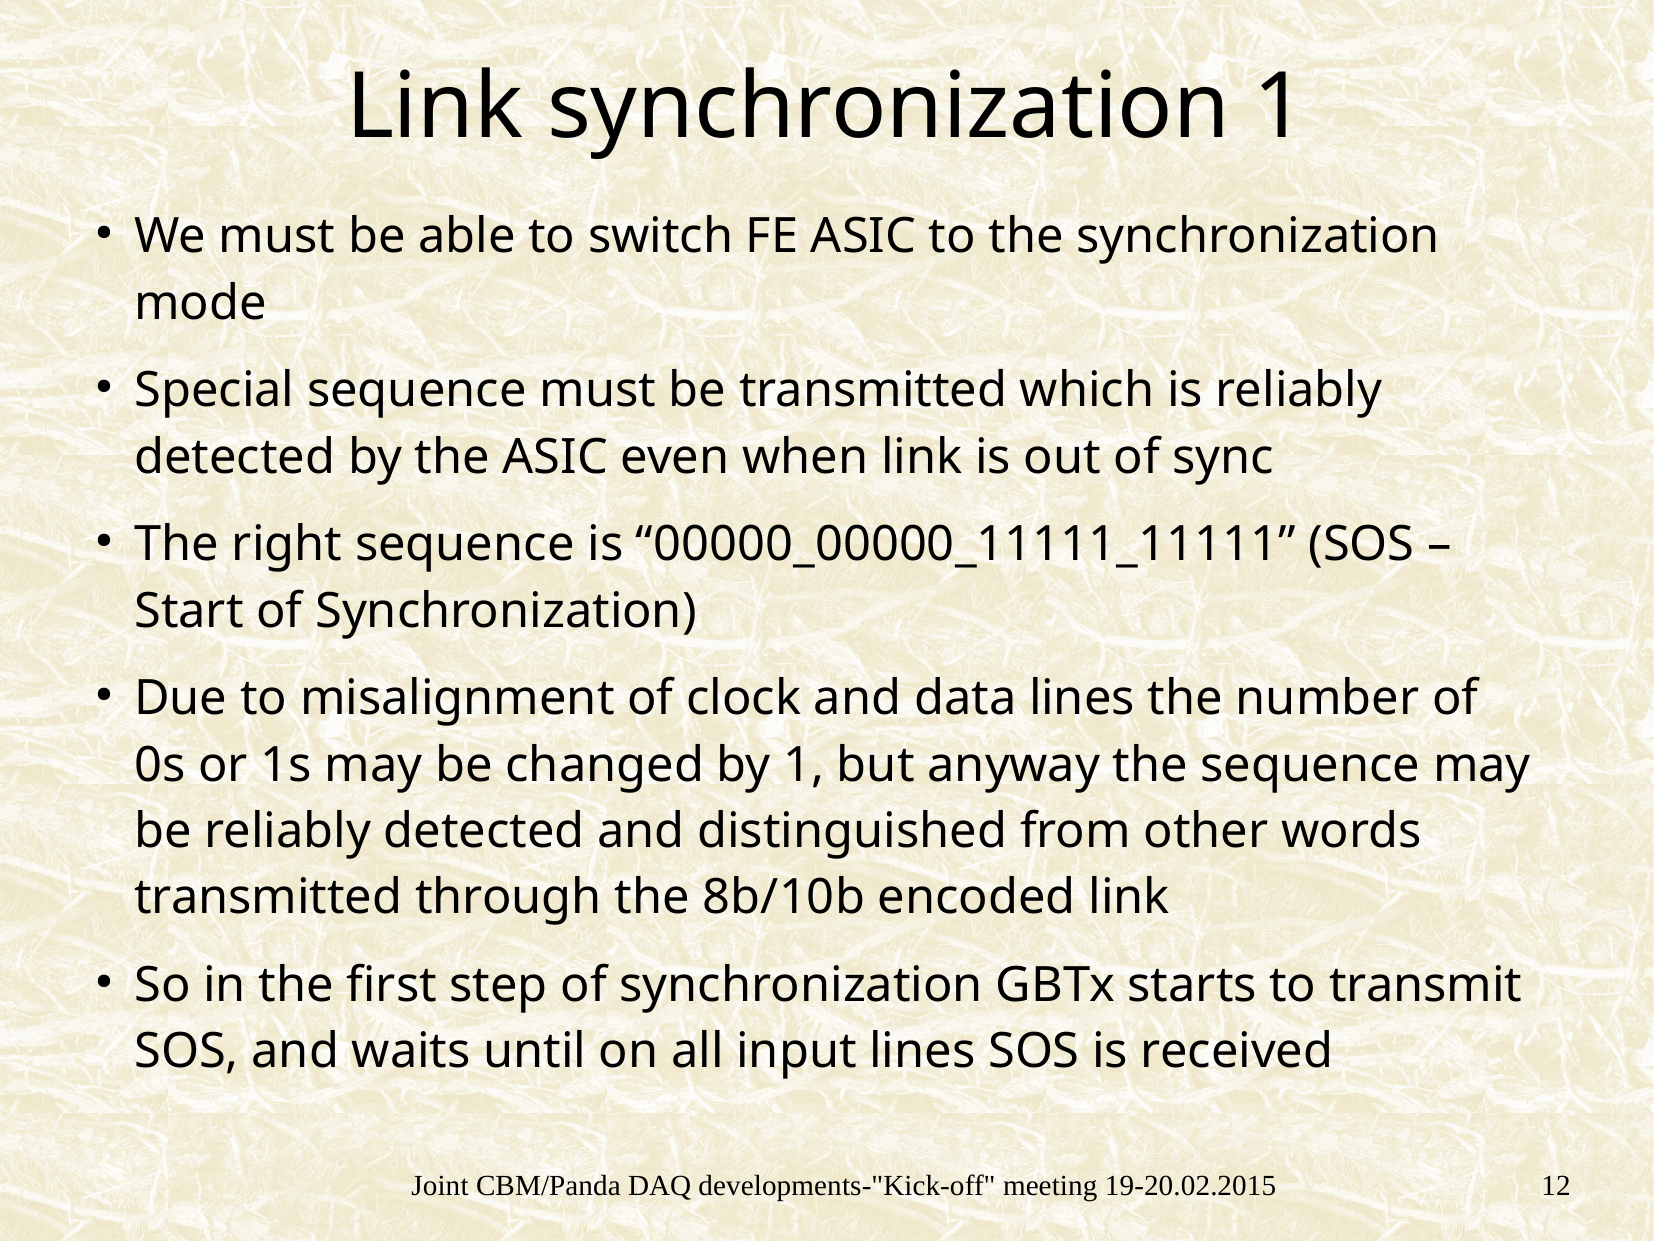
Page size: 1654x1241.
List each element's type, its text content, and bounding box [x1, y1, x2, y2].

picture [0, 0, 1654, 1241]
list We must be able to switch FE ASIC to the synchronization mode Special sequence must be transmitted which is reliably detected by the ASIC even when link is out of sync The right sequence is “00000_00000_11111_11111” (SOS – Start of Synchronization) Due to misalignment of clock and data lines the number of 0s or 1s may be changed by 1, but anyway the sequence may be reliably detected and distinguished from other words transmitted through the 8b/10b encoded link So in the first step of synchronization GBTx starts to transmit SOS, and waits until on all input lines SOS is received [82, 200, 1538, 1146]
title Link synchronization 1 [82, 37, 1571, 166]
